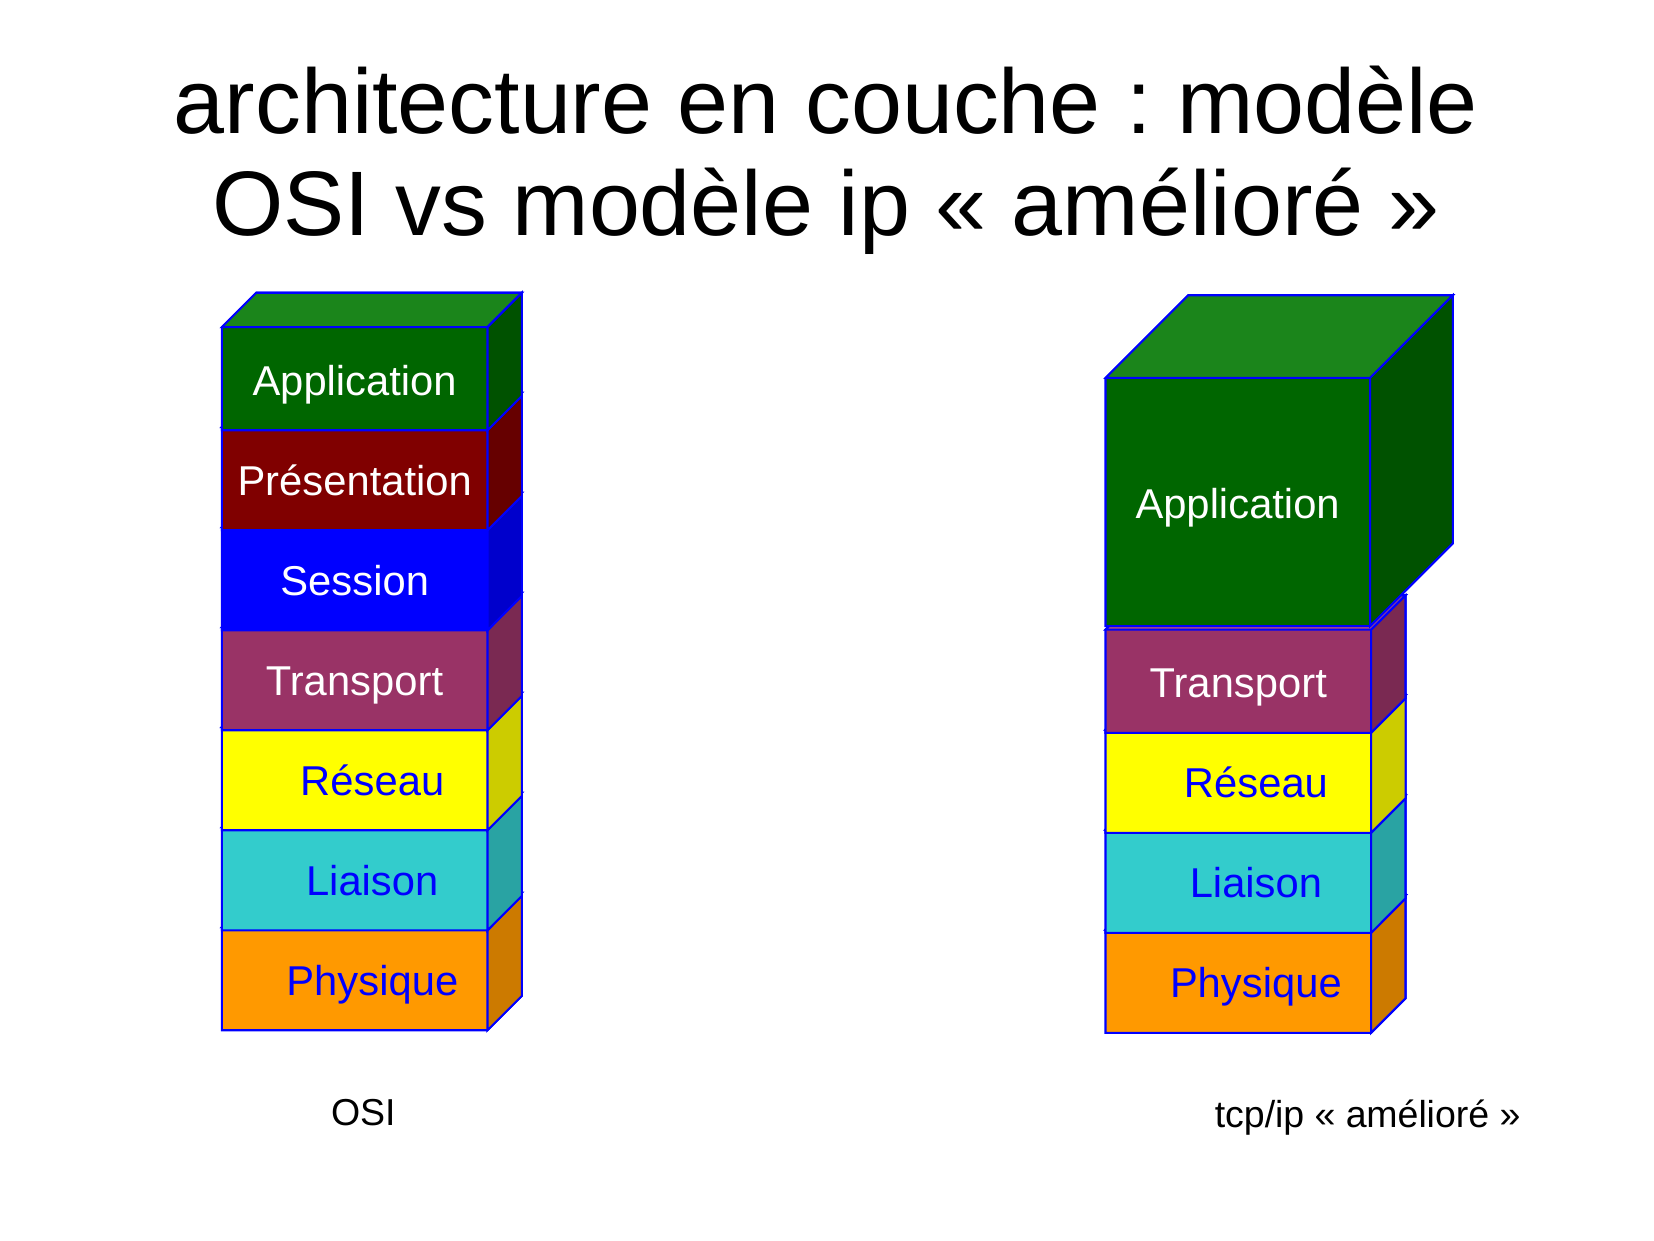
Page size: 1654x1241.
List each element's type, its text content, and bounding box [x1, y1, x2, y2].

text_box Physique [221, 931, 487, 1031]
table_header No seq relatif [1105, 295, 1452, 378]
text_box Présentation [221, 431, 487, 531]
text_box OSI [316, 1084, 411, 1141]
text_box Réseau [1105, 733, 1371, 833]
text_box Réseau [221, 731, 487, 831]
table_header destination [1105, 595, 1404, 630]
text_box Transport [1105, 630, 1371, 733]
text_box Liaison [1105, 833, 1371, 933]
text_box Transport [221, 631, 487, 731]
text_box Application [1105, 378, 1370, 627]
text_box Session [221, 531, 487, 631]
text_box tcp/ip « amélioré » [1200, 1086, 1536, 1144]
text_box Liaison [221, 831, 487, 931]
table_cell Sans objet [221, 292, 521, 328]
text_box Application [221, 328, 487, 431]
title architecture en couche : modèle OSI vs modèle ip « amélioré » [82, 49, 1571, 257]
text_box Physique [1105, 933, 1371, 1033]
